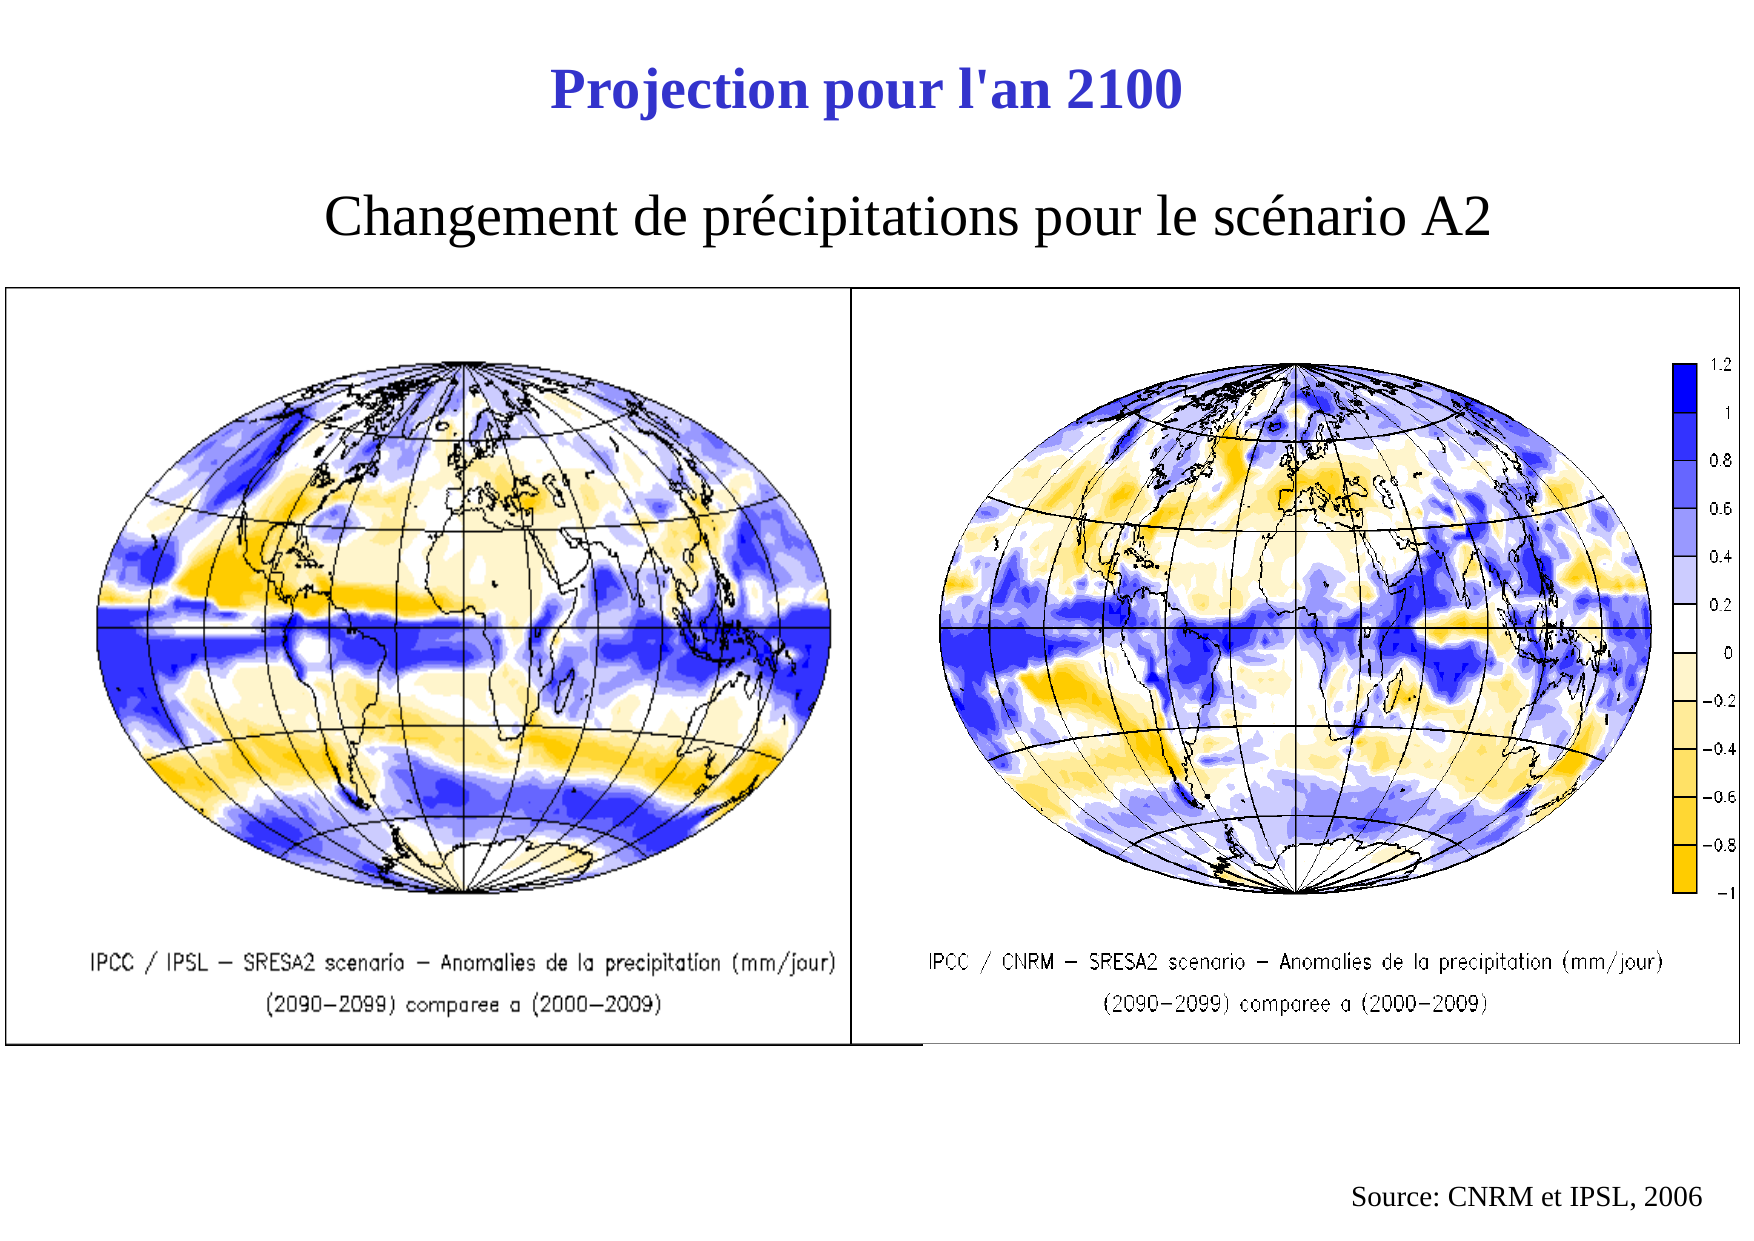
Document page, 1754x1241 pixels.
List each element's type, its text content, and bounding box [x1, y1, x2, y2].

picture [5, 287, 1740, 1046]
text_box Source: CNRM et IPSL, 2006 [1219, 1174, 1719, 1221]
text_box Projection pour l'an 2100 [111, 52, 1624, 129]
text_box Changement de précipitations pour le scénario A2 [255, 180, 1560, 249]
